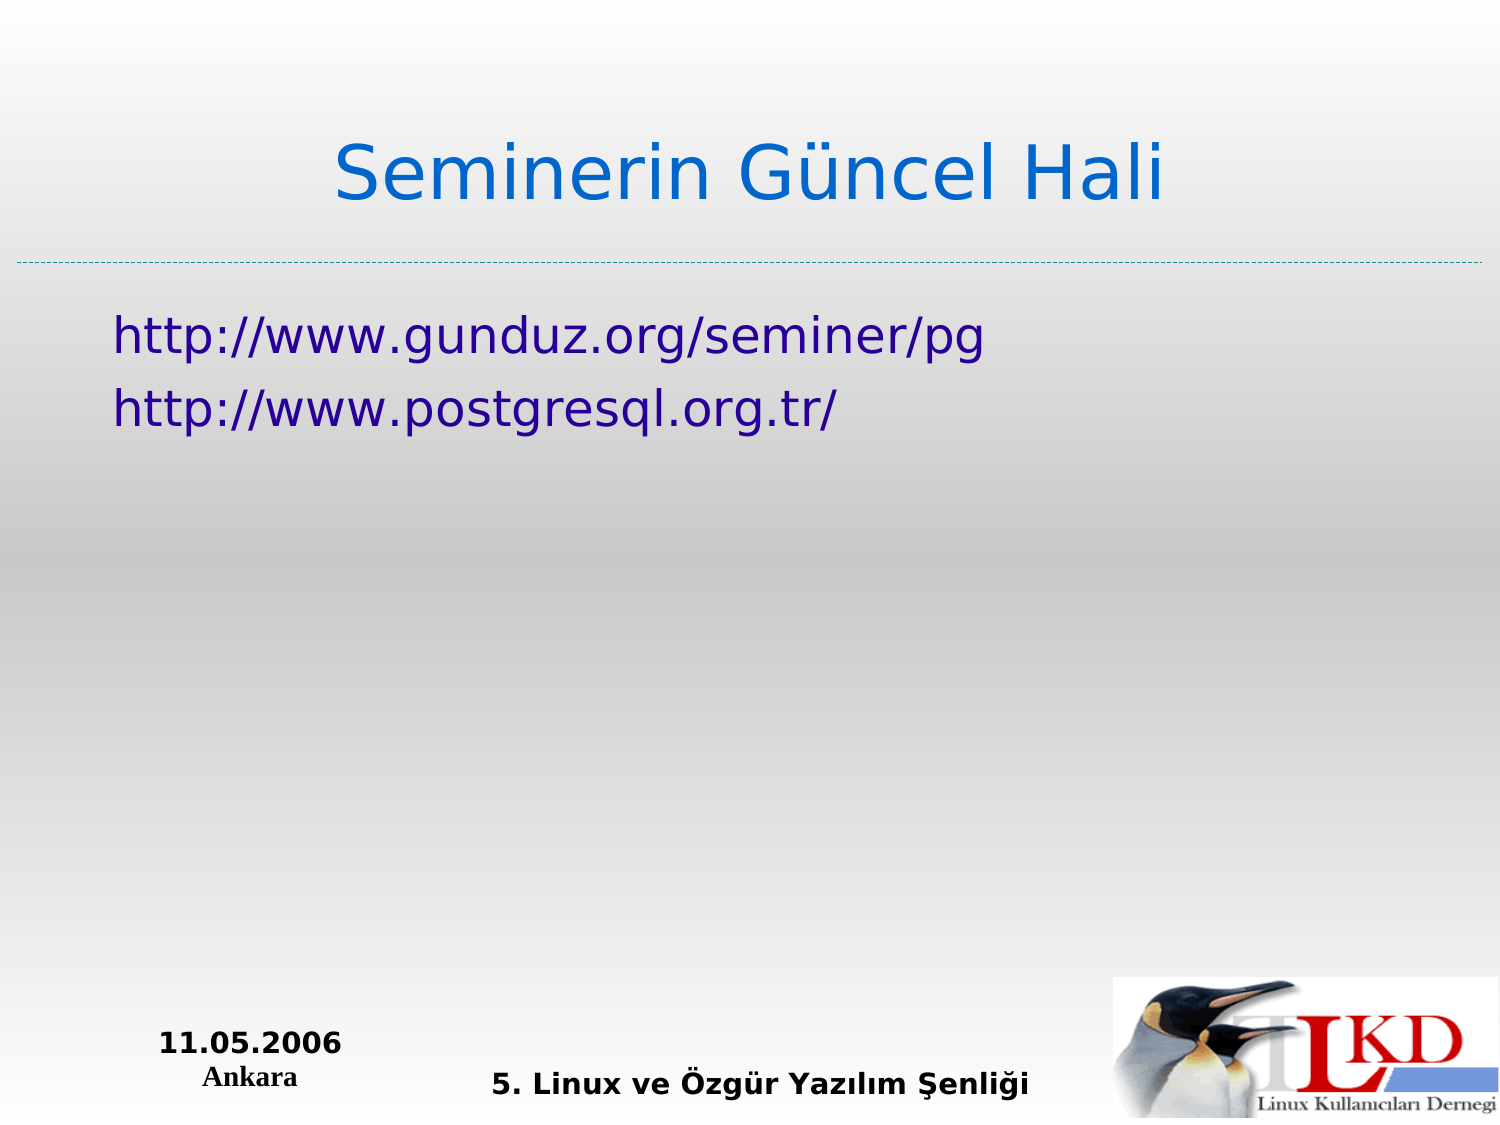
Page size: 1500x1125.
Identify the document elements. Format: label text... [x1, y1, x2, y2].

title Seminerin Güncel Hali [0, 0, 1500, 225]
picture [1113, 977, 1499, 1118]
list http://www.gunduz.org/seminer/pg http://www.postgresql.org.tr/ [0, 299, 1500, 573]
